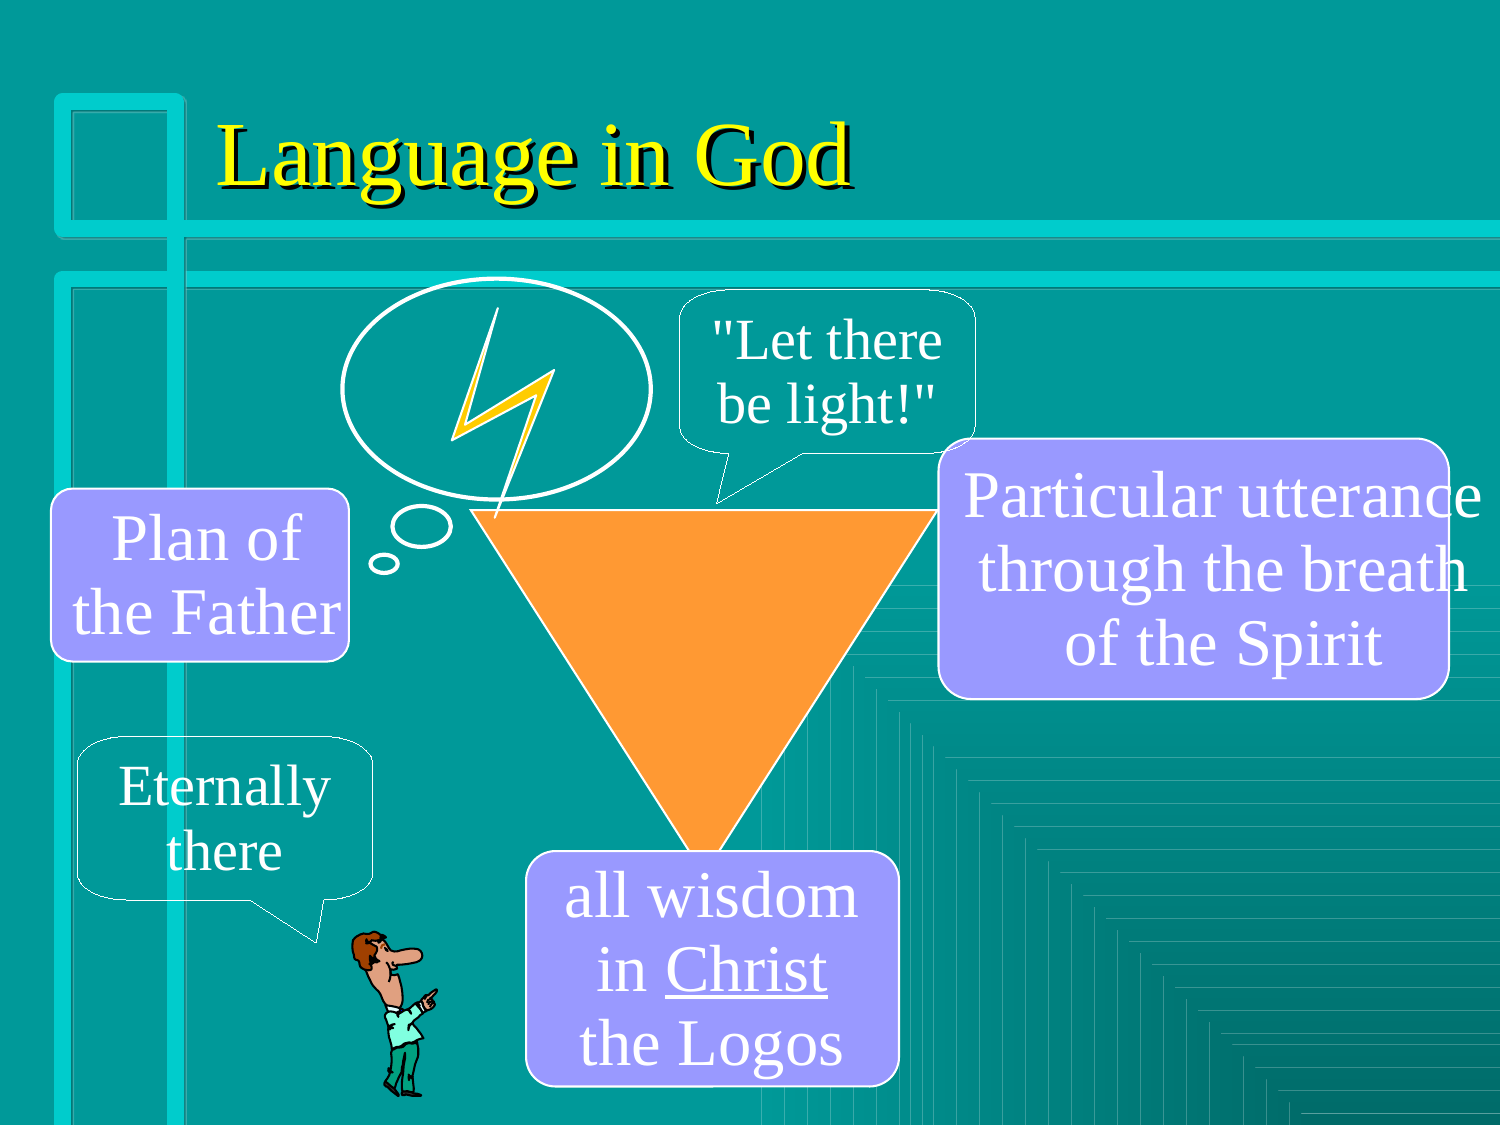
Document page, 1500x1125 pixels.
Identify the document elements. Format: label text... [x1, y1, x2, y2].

text_box Plan of the Father [50, 488, 349, 662]
text_box "Let there be light!" [679, 289, 976, 504]
text_box Particular utterance through the breath of the Spirit [938, 438, 1449, 700]
text_box [599, 1025, 1075, 1101]
text_box [417, 995, 435, 1013]
text_box [428, 989, 437, 998]
text_box [451, 308, 938, 851]
text_box Eternally there [77, 736, 373, 943]
text_box [199, 931, 513, 1101]
text_box all wisdom in Christ the Logos [526, 851, 899, 1087]
title Language in God [200, 34, 1476, 213]
